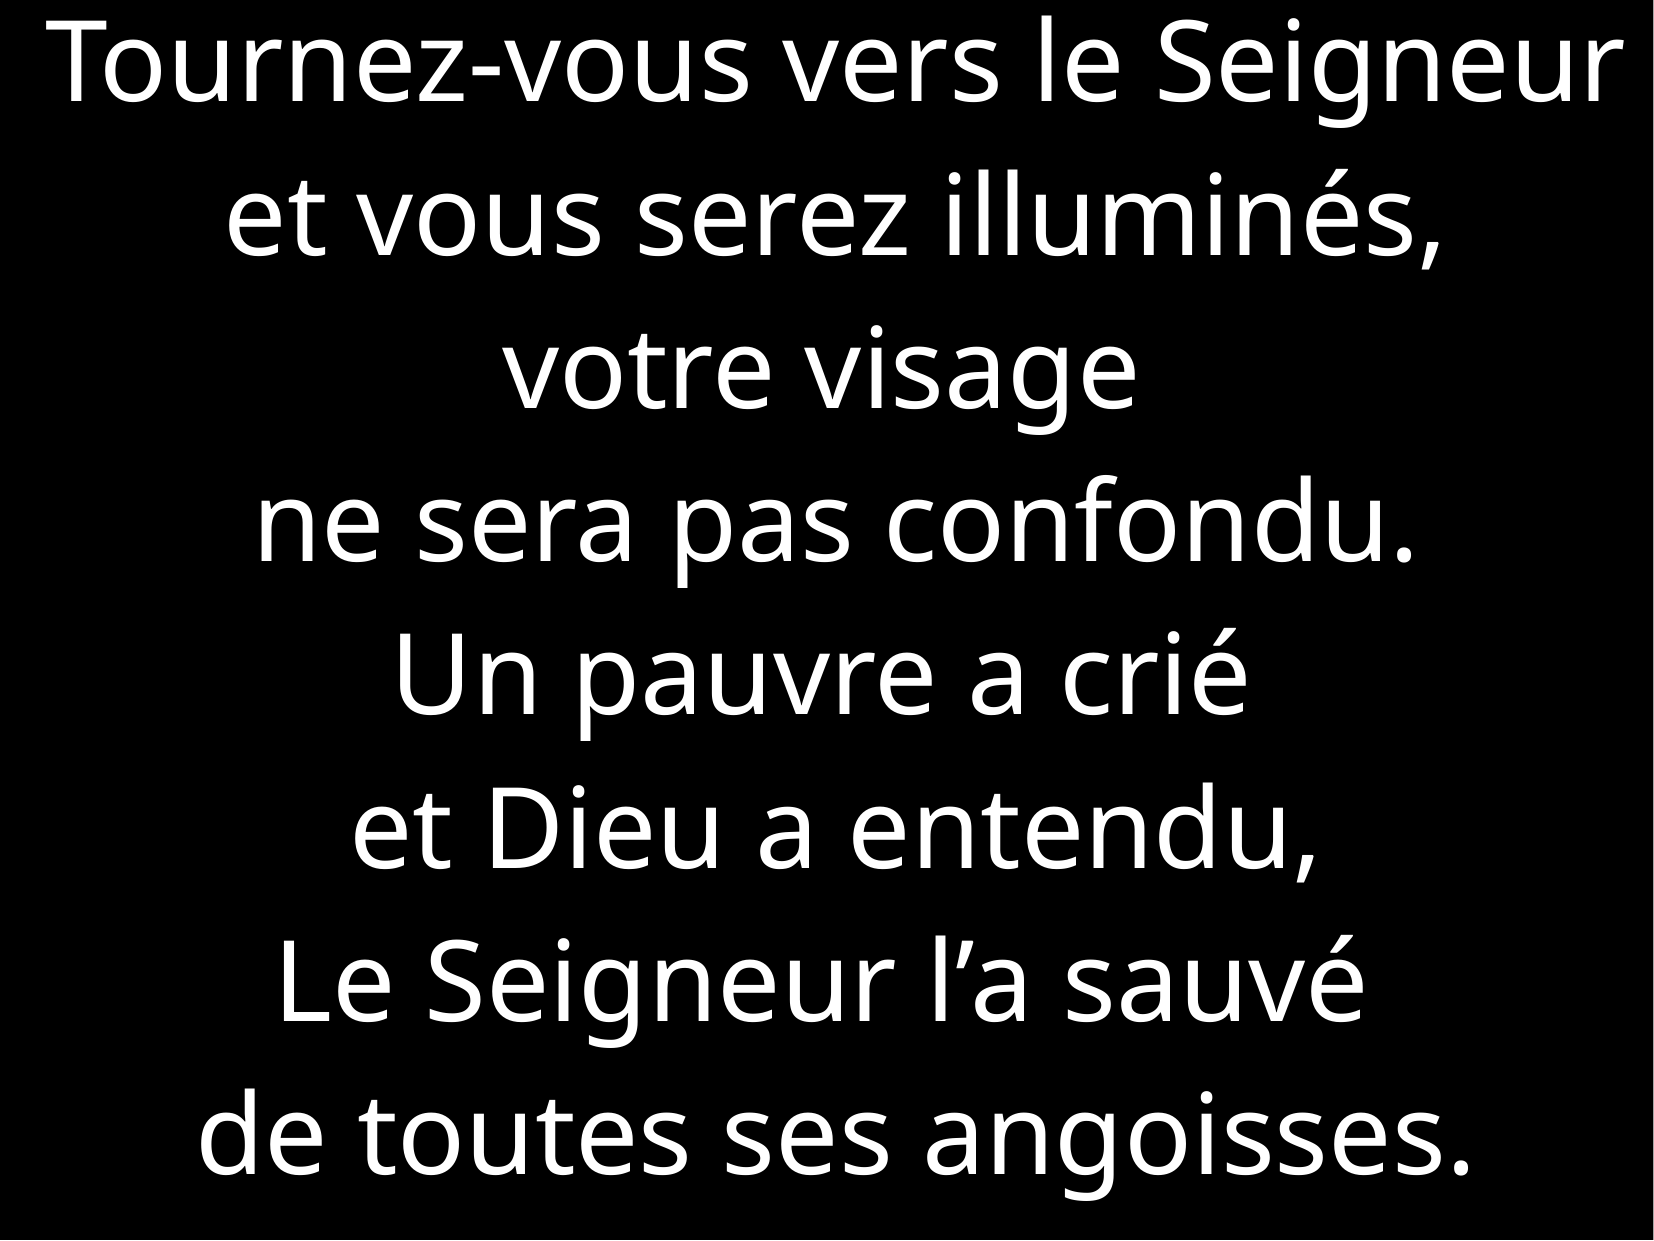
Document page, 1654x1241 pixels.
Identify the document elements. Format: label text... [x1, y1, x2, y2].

subtitle Tournez-vous vers le Seigneur et vous serez illuminés, votre visage ne sera pas confondu. Un pauvre a crié et Dieu a entendu, Le Seigneur l’a sauvé de toutes ses angoisses. [21, 0, 1652, 1222]
